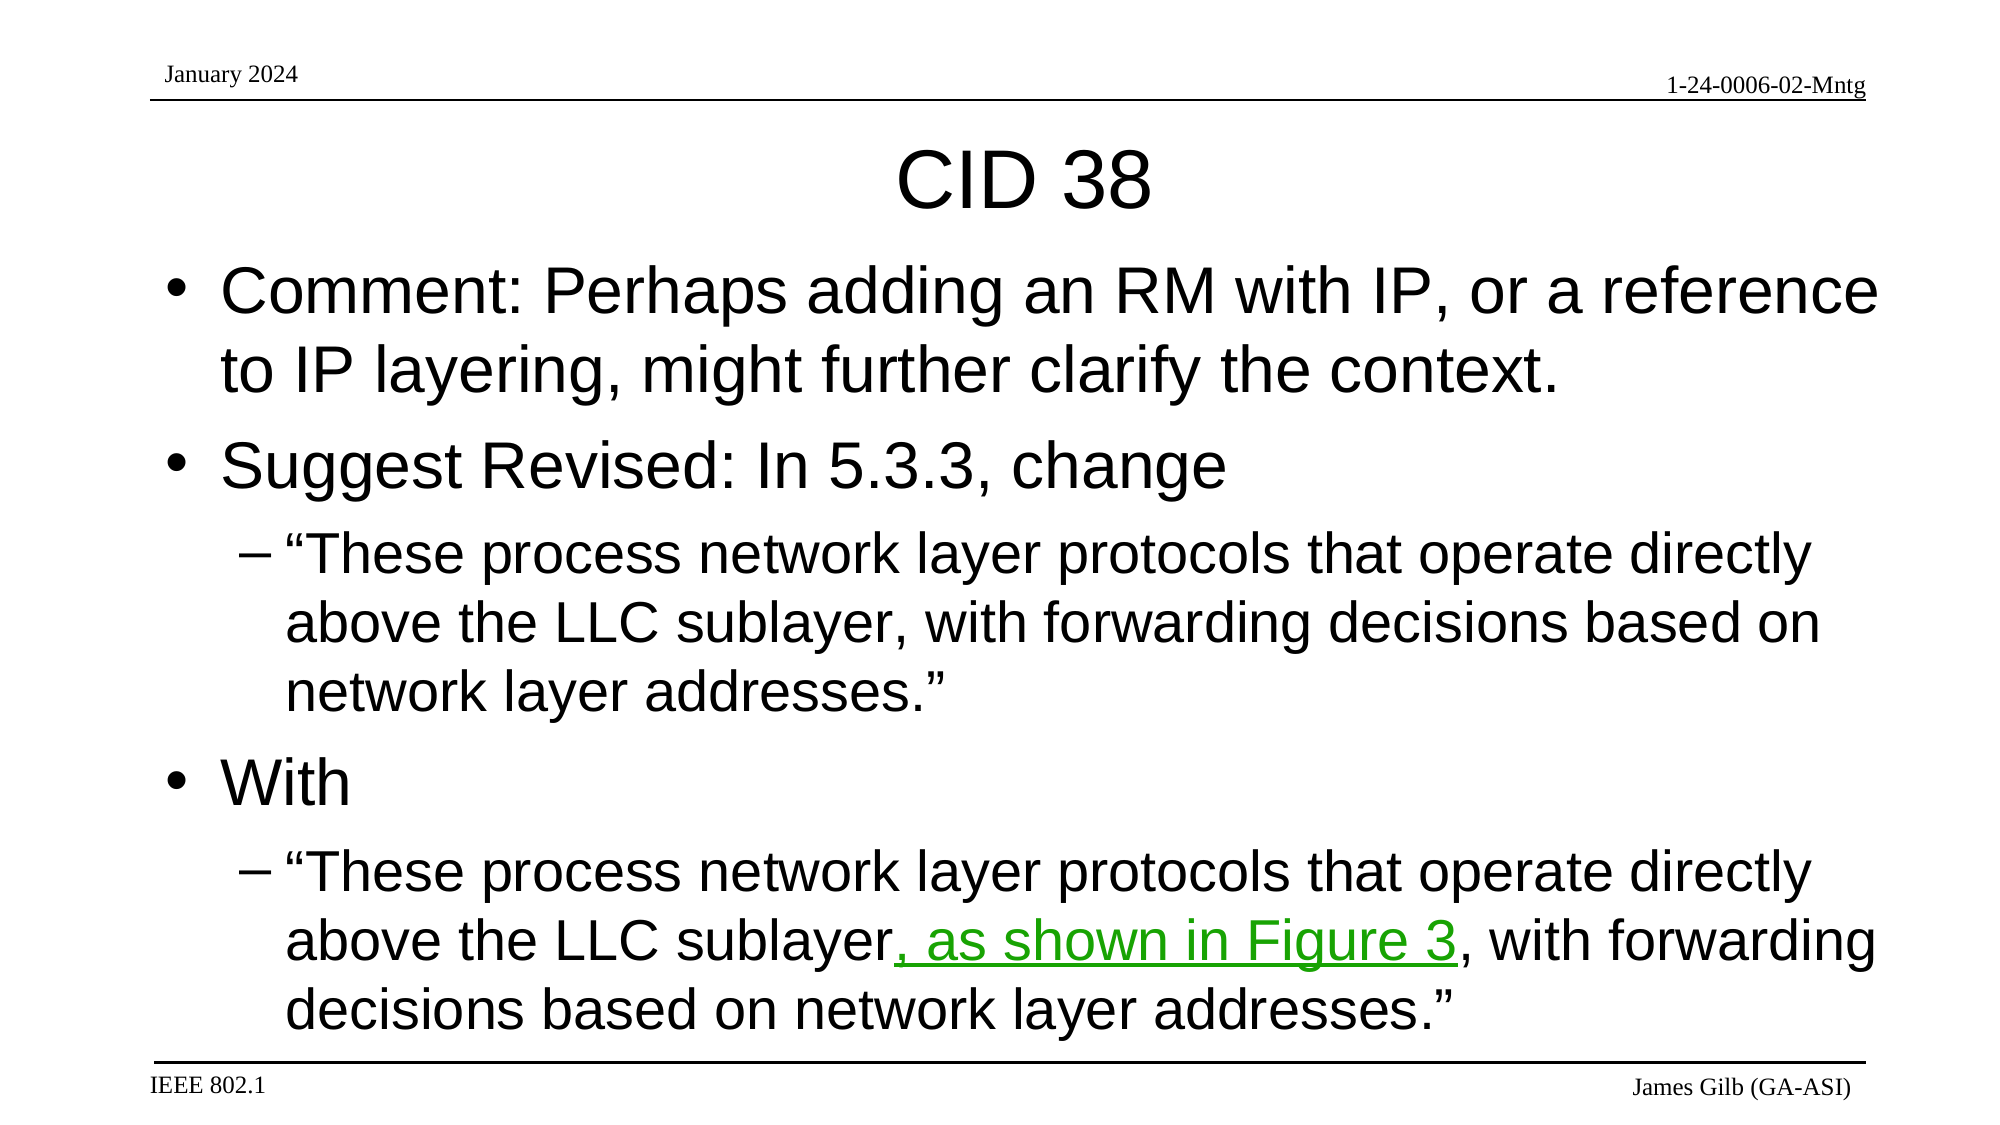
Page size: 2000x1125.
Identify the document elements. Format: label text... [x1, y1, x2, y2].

list Comment: Perhaps adding an RM with IP, or a reference to IP layering, might further clarify the context. Suggest Revised: In 5.3.3, change “These process network layer protocols that operate directly above the LLC sublayer, with forwarding decisions based on network layer addresses.” With “These process network layer protocols that operate directly above the LLC sublayer, as shown in Figure 3, with forwarding decisions based on network layer addresses.” [149, 239, 1900, 1051]
title CID 38 [149, 112, 1900, 238]
